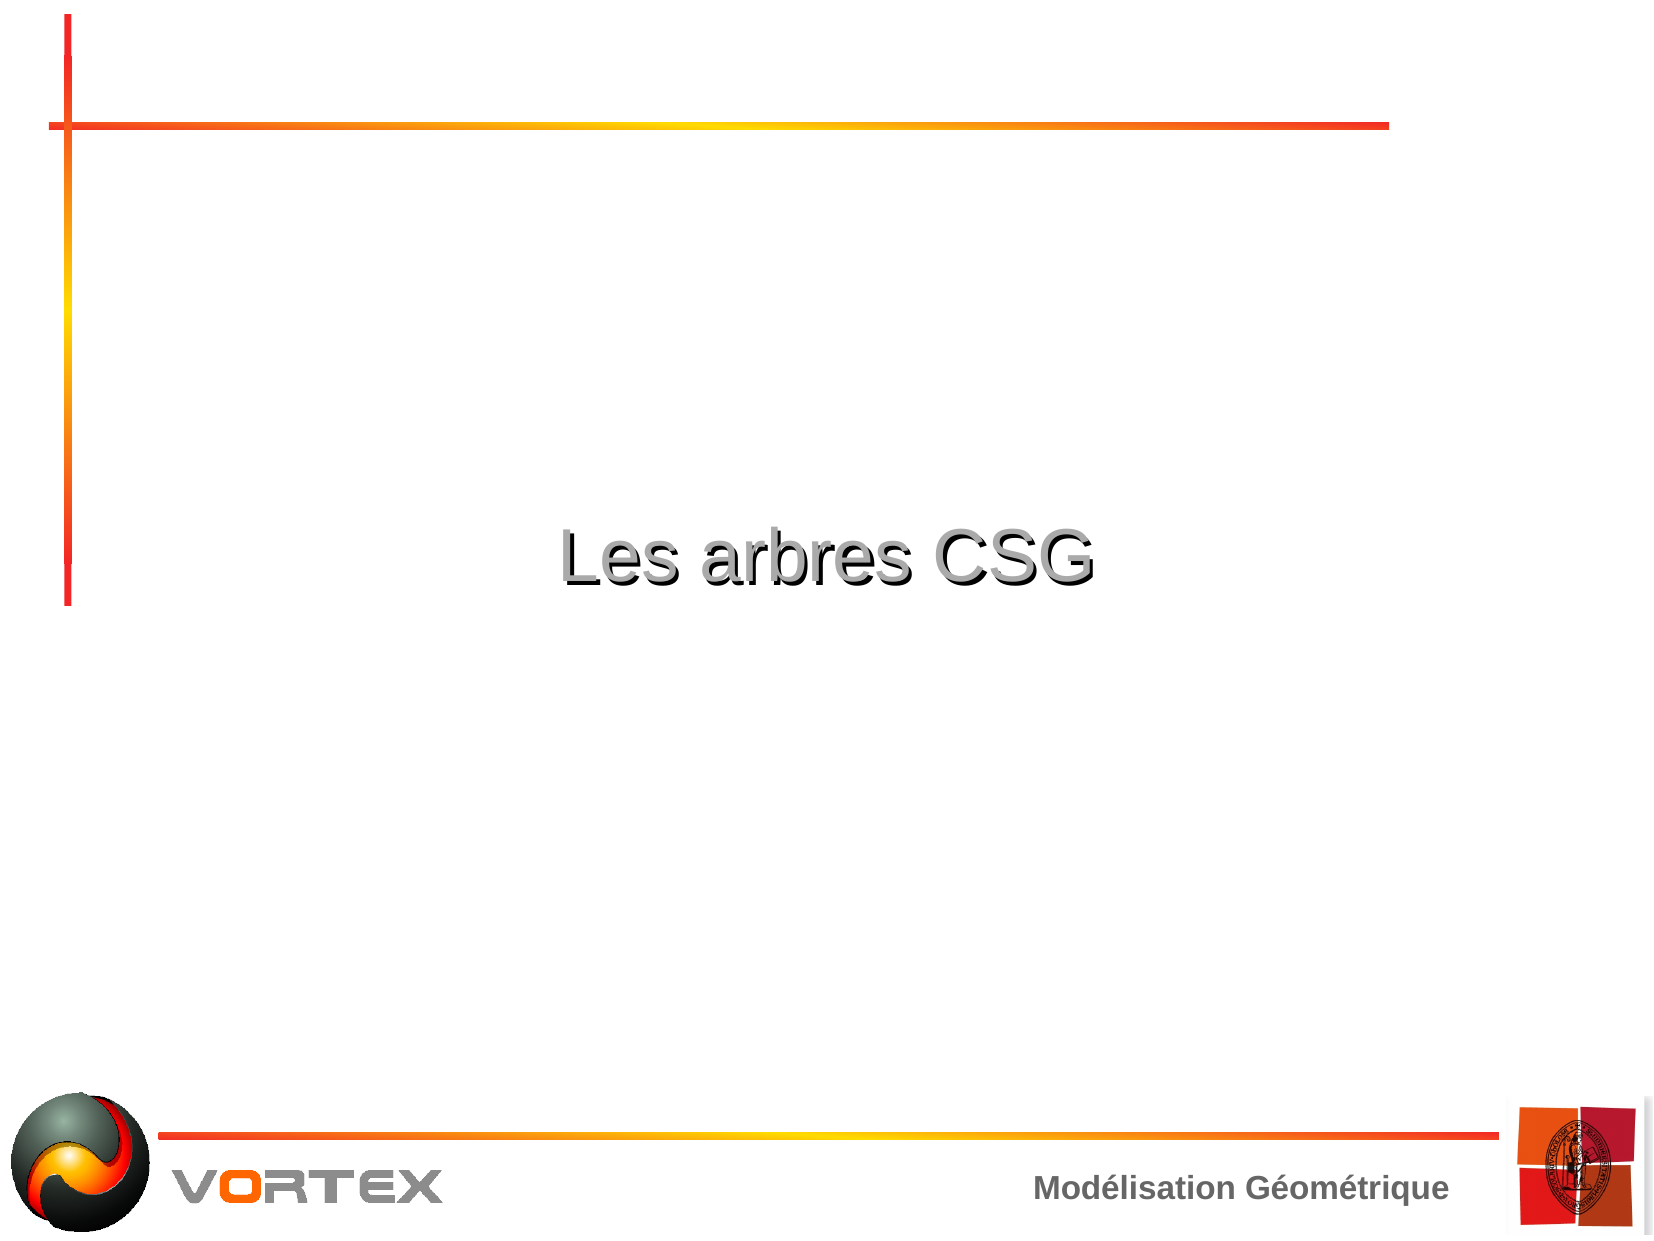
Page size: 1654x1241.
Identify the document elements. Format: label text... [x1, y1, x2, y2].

picture [1505, 1096, 1653, 1235]
picture [11, 1092, 443, 1232]
title Les arbres CSG [0, 491, 1654, 620]
